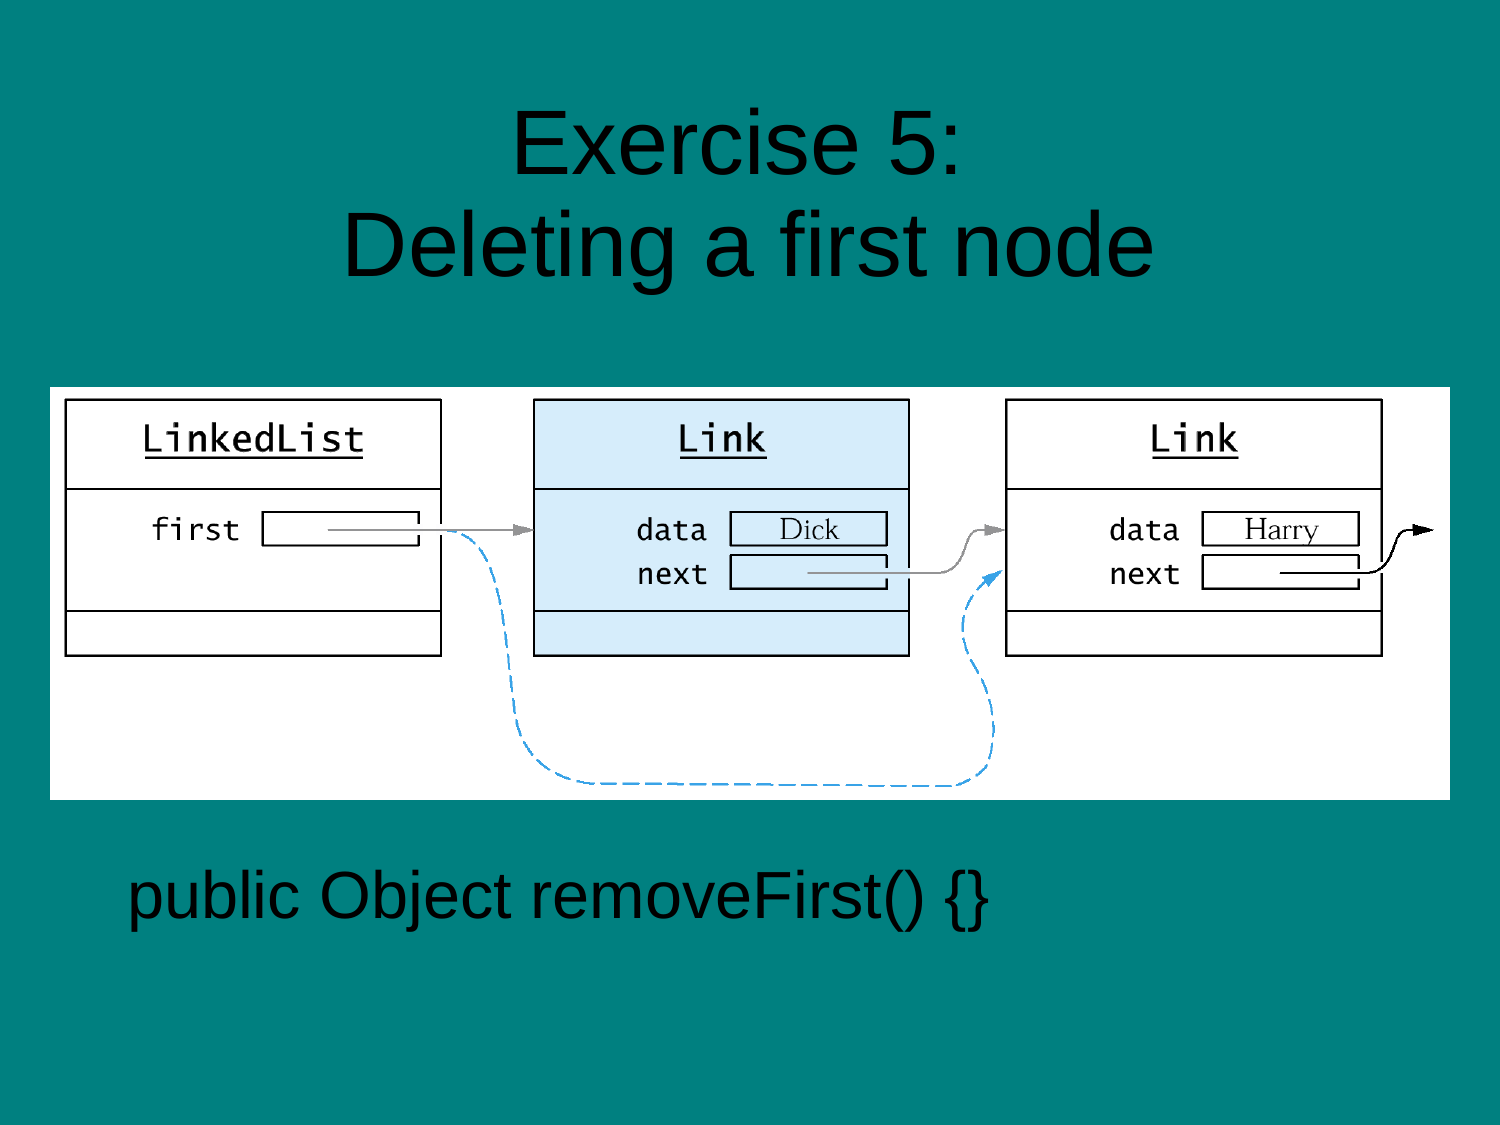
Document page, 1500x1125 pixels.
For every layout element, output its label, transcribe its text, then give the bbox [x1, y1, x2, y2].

list public Object removeFirst() {} [112, 849, 1388, 1001]
picture [50, 387, 1450, 801]
title Exercise 5: Deleting a first node [112, 72, 1388, 316]
